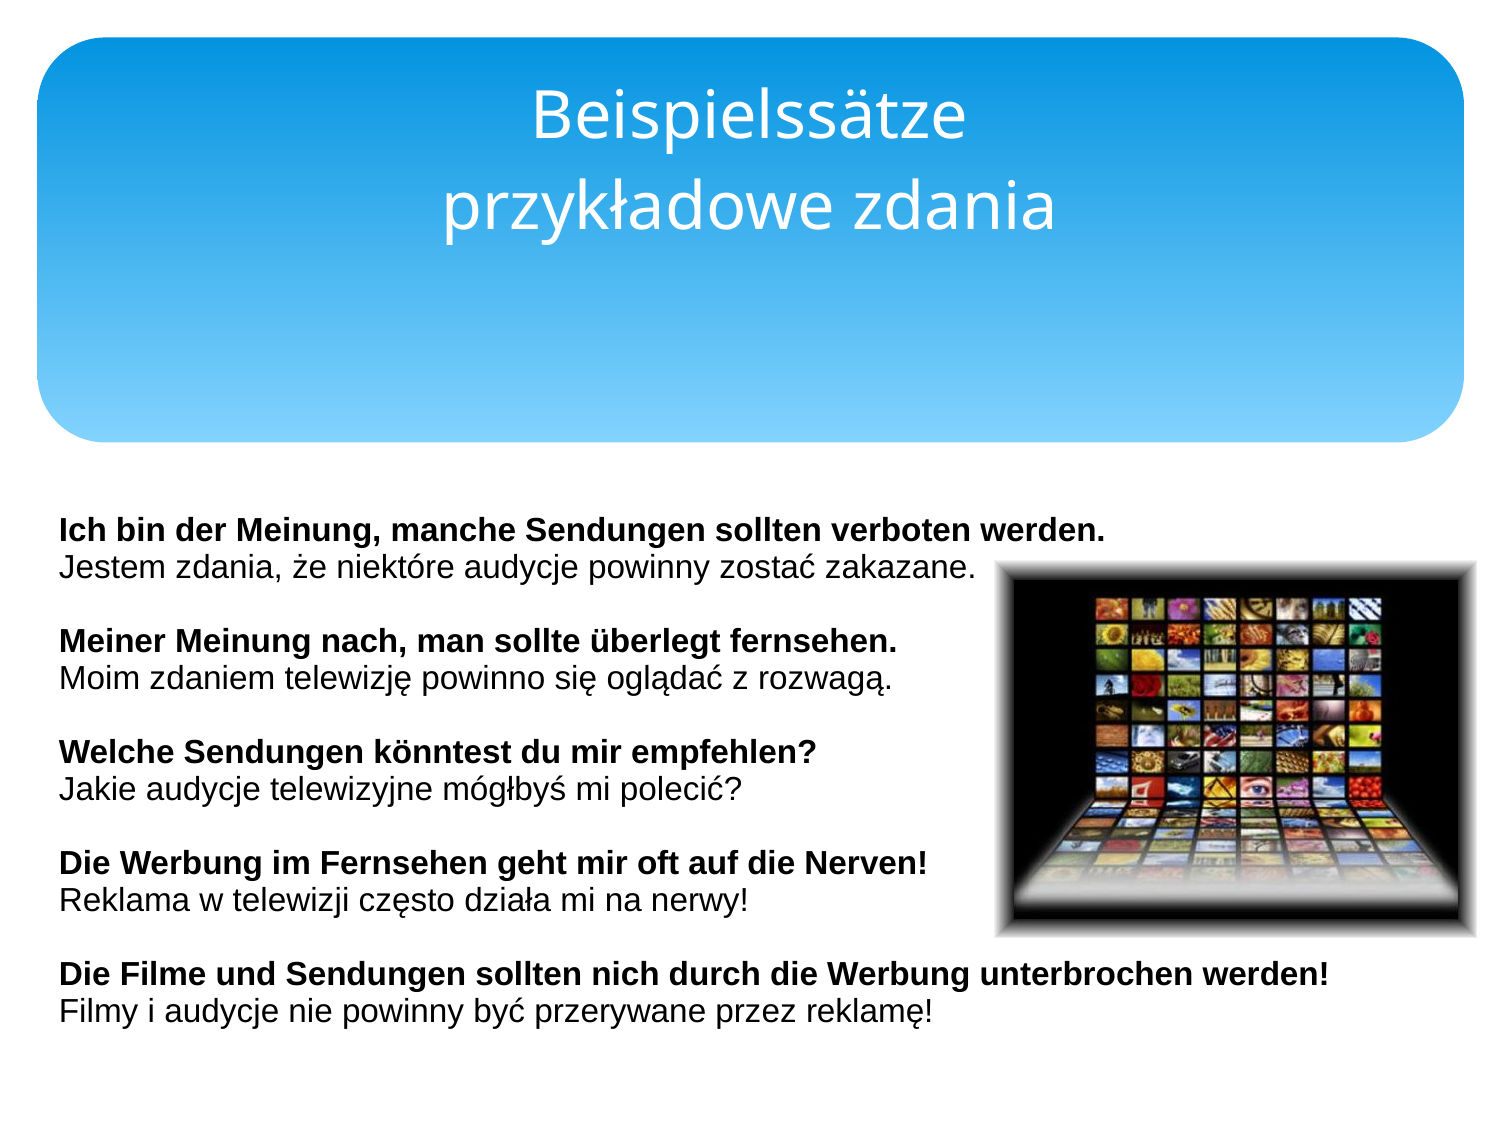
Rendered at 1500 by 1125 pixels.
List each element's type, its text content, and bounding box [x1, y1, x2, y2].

subtitle Ich bin der Meinung, manche Sendungen sollten verboten werden. Jestem zdania, że niektóre audycje powinny zostać zakazane. Meiner Meinung nach, man sollte überlegt fernsehen. Moim zdaniem telewizję powinno się oglądać z rozwagą. Welche Sendungen könntest du mir empfehlen? Jakie audycje telewizyjne mógłbyś mi polecić? Die Werbung im Fernsehen geht mir oft auf die Nerven! Reklama w telewizji często działa mi na nerwy! Die Filme und Sendungen sollten nich durch die Werbung unterbrochen werden! Filmy i audycje nie powinny być przerywane przez reklamę! [59, 469, 1418, 1072]
picture [994, 560, 1477, 938]
title Beispielssätze przykładowe zdania [75, 62, 1425, 254]
